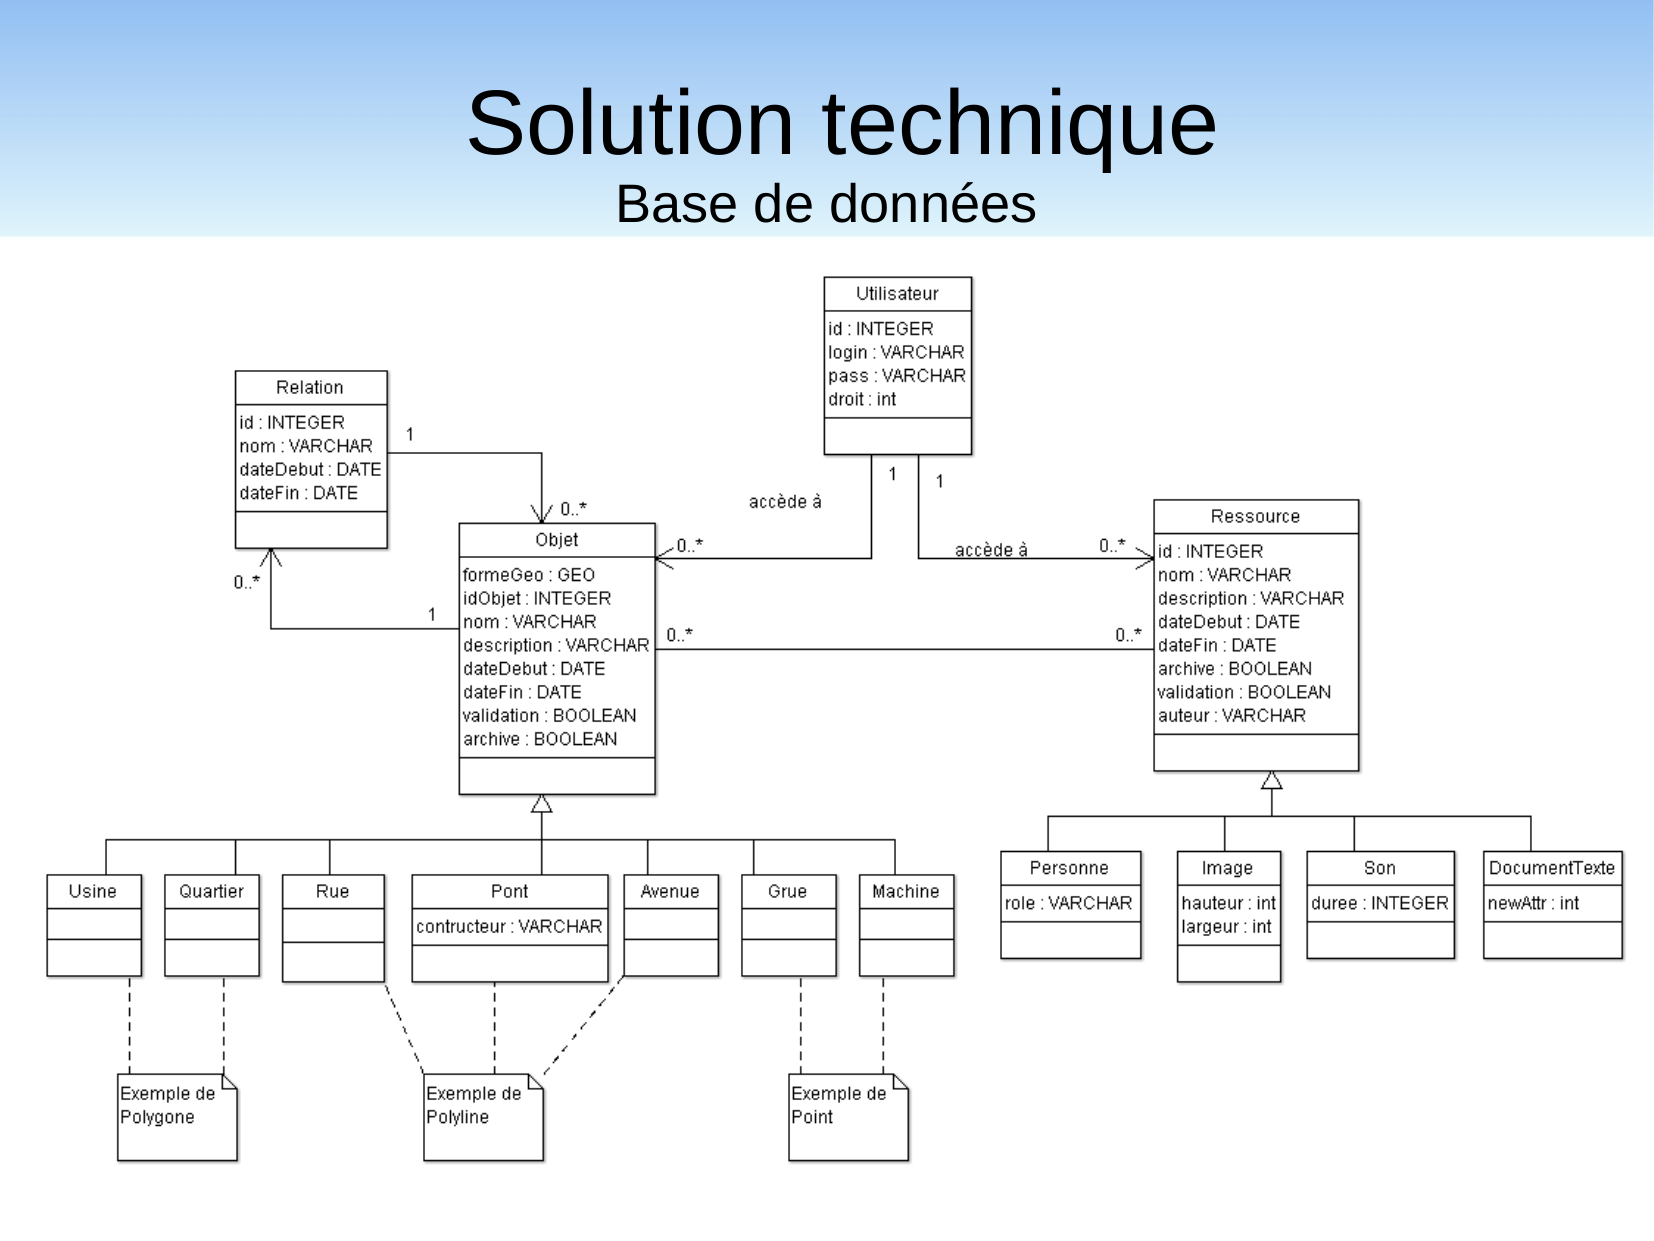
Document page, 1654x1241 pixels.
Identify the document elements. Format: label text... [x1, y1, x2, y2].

picture [0, 0, 1654, 1241]
title Solution technique Base de données [82, 49, 1571, 257]
